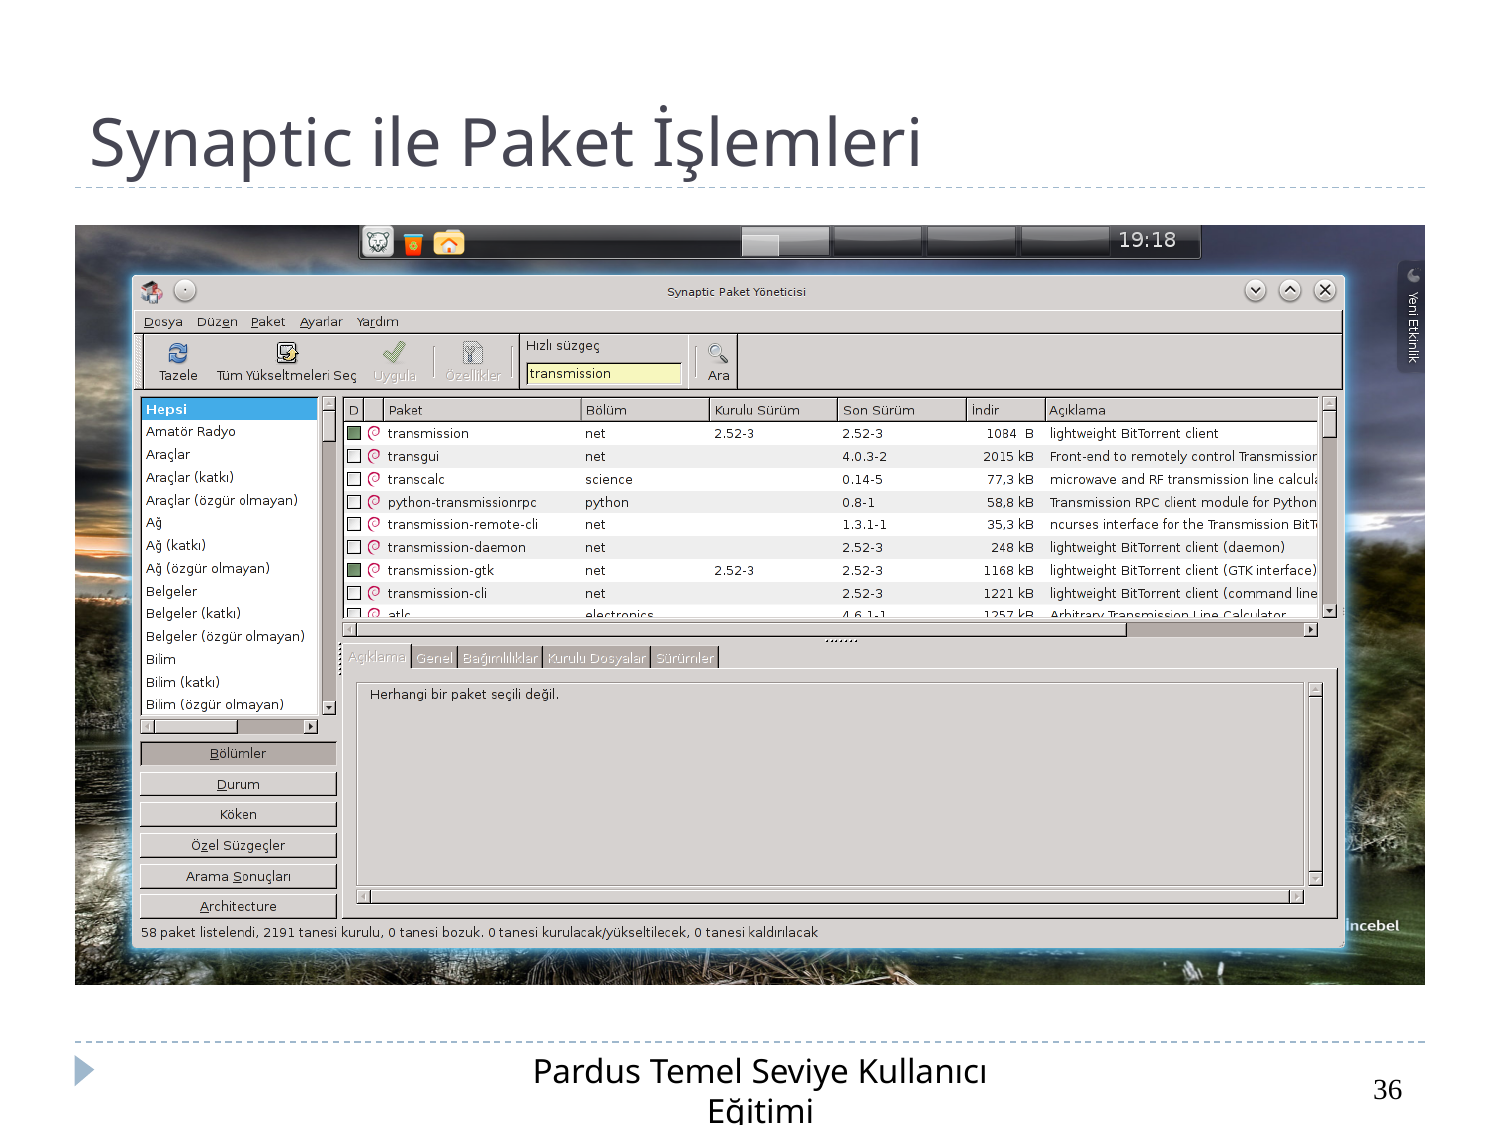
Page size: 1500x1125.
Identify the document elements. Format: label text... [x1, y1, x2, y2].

title Synaptic ile Paket İşlemleri [75, 24, 1425, 188]
picture [75, 225, 1425, 985]
